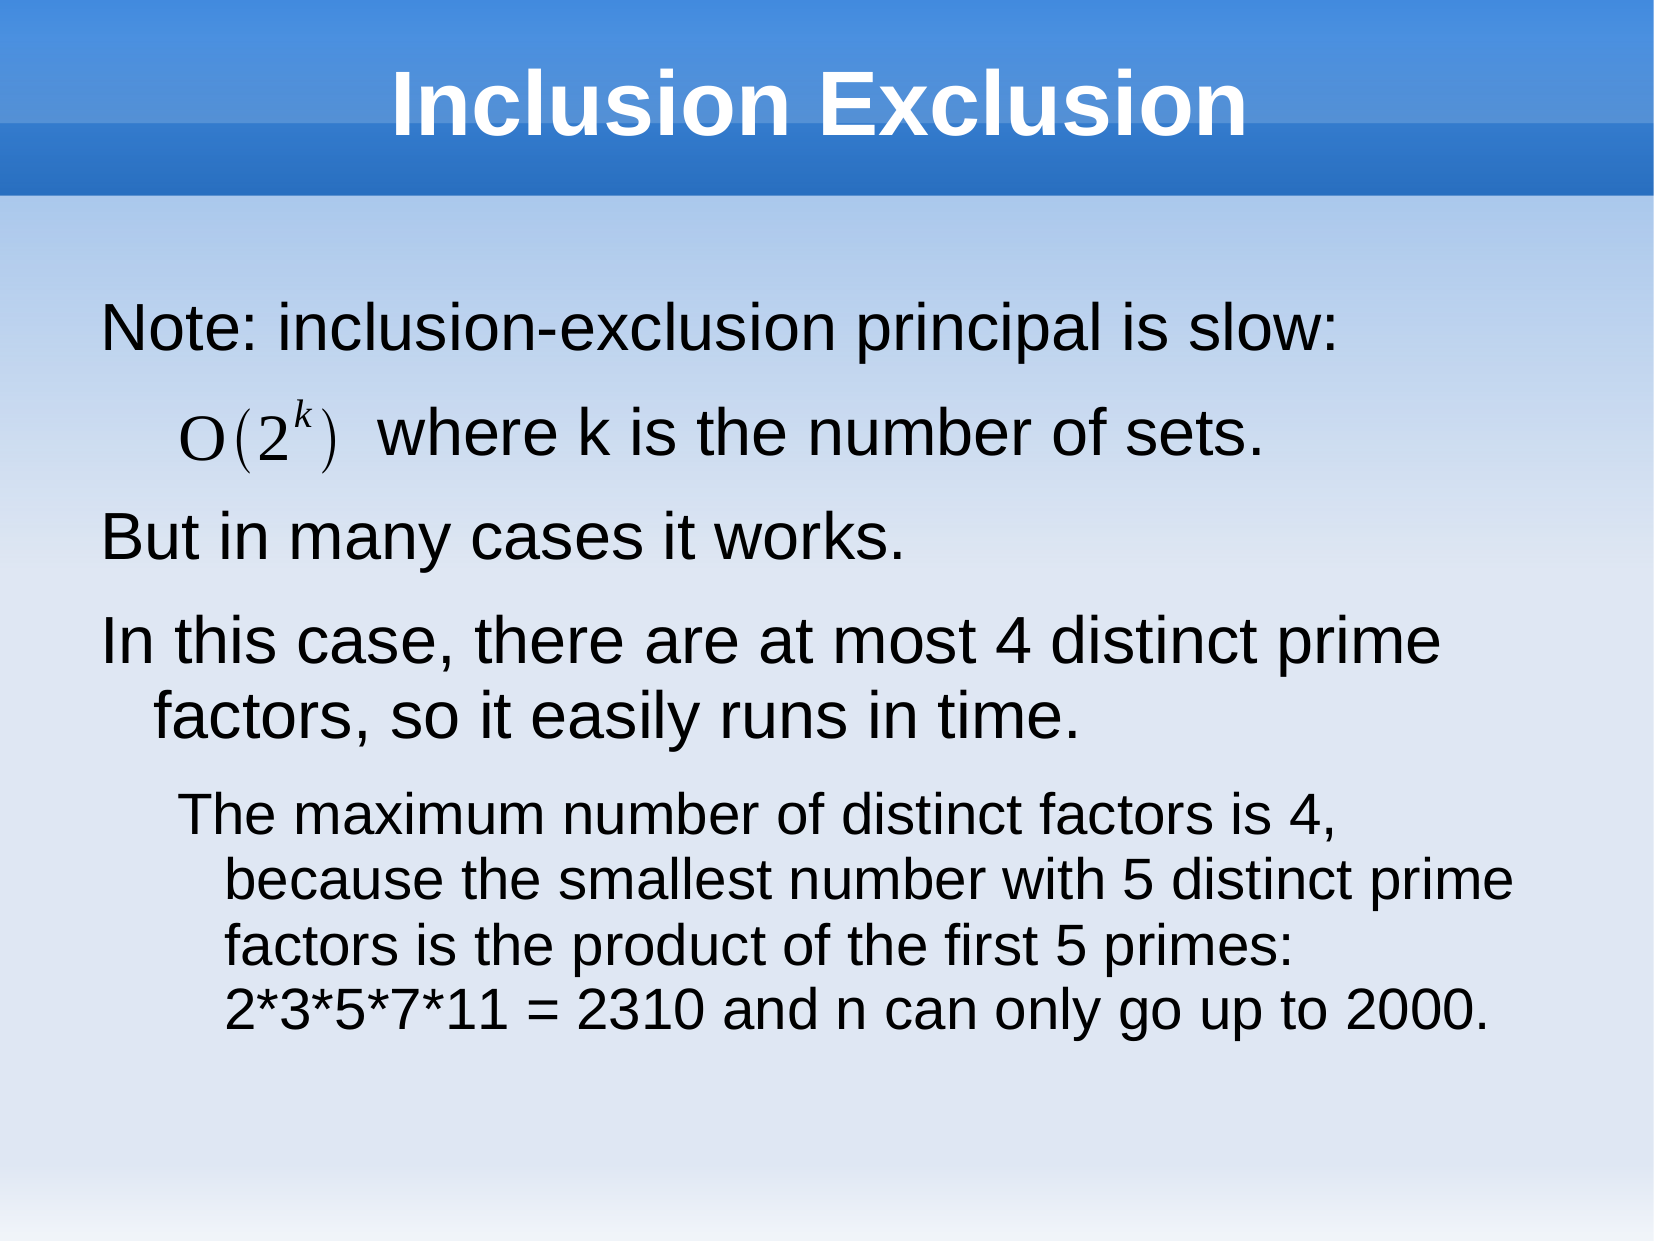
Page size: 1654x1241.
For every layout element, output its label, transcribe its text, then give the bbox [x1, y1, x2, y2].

title Inclusion Exclusion [76, 0, 1565, 208]
chart [171, 390, 346, 480]
picture [0, 0, 1654, 1241]
list Note: inclusion-exclusion principal is slow: where k is the number of sets. But in many cases it works. In this case, there are at most 4 distinct prime factors, so it easily runs in time. The maximum number of distinct factors is 4, because the smallest number with 5 distinct prime factors is the product of the first 5 primes: 2*3*5*7*11 = 2310 and n can only go up to 2000. [82, 290, 1571, 1114]
